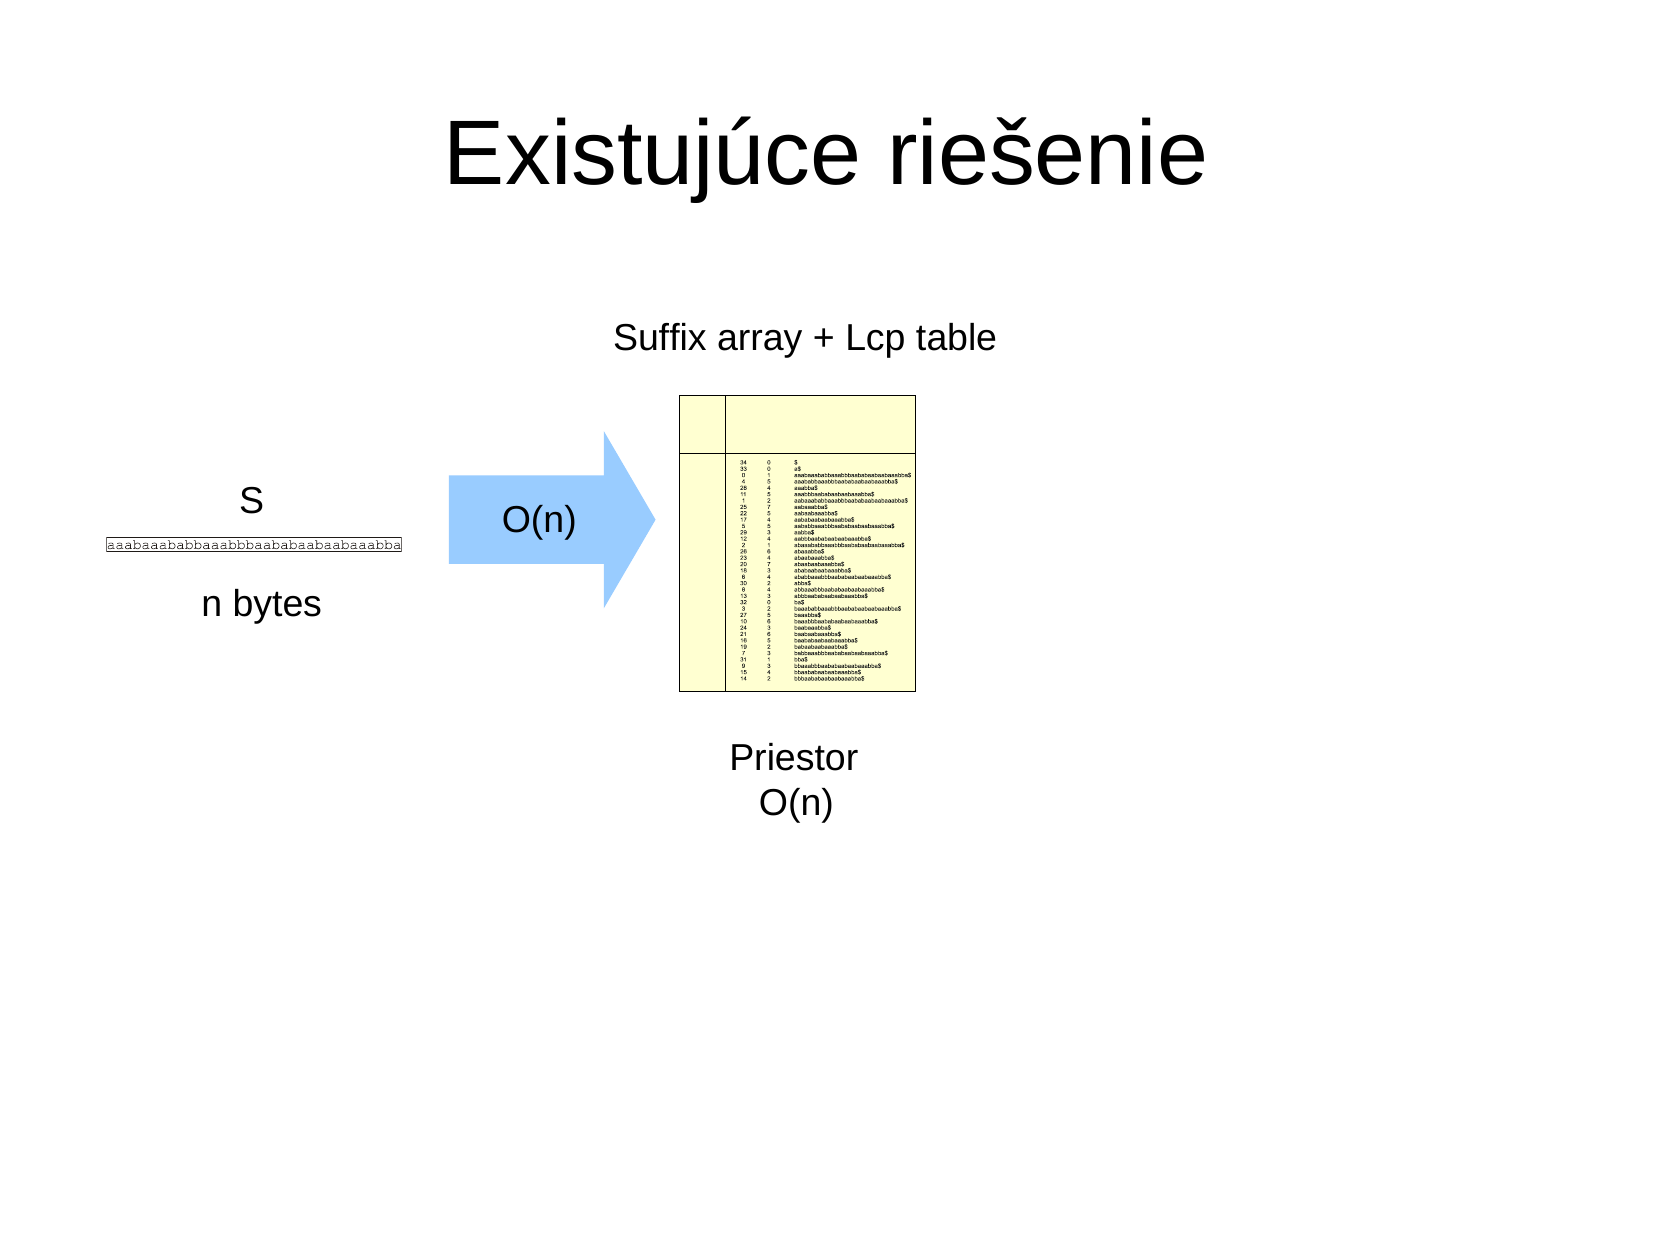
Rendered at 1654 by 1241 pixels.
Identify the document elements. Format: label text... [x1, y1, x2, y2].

title Existujúce riešenie [82, 49, 1571, 257]
text_box O(n) [755, 786, 837, 831]
text_box Suffix array + Lcp table [610, 309, 1000, 367]
text_box S [236, 472, 268, 530]
text_box O(n) [448, 431, 656, 609]
text_box n bytes [198, 575, 325, 632]
text_box [679, 395, 916, 692]
picture [738, 454, 916, 691]
picture [106, 537, 402, 552]
text_box Priestor [726, 728, 862, 786]
